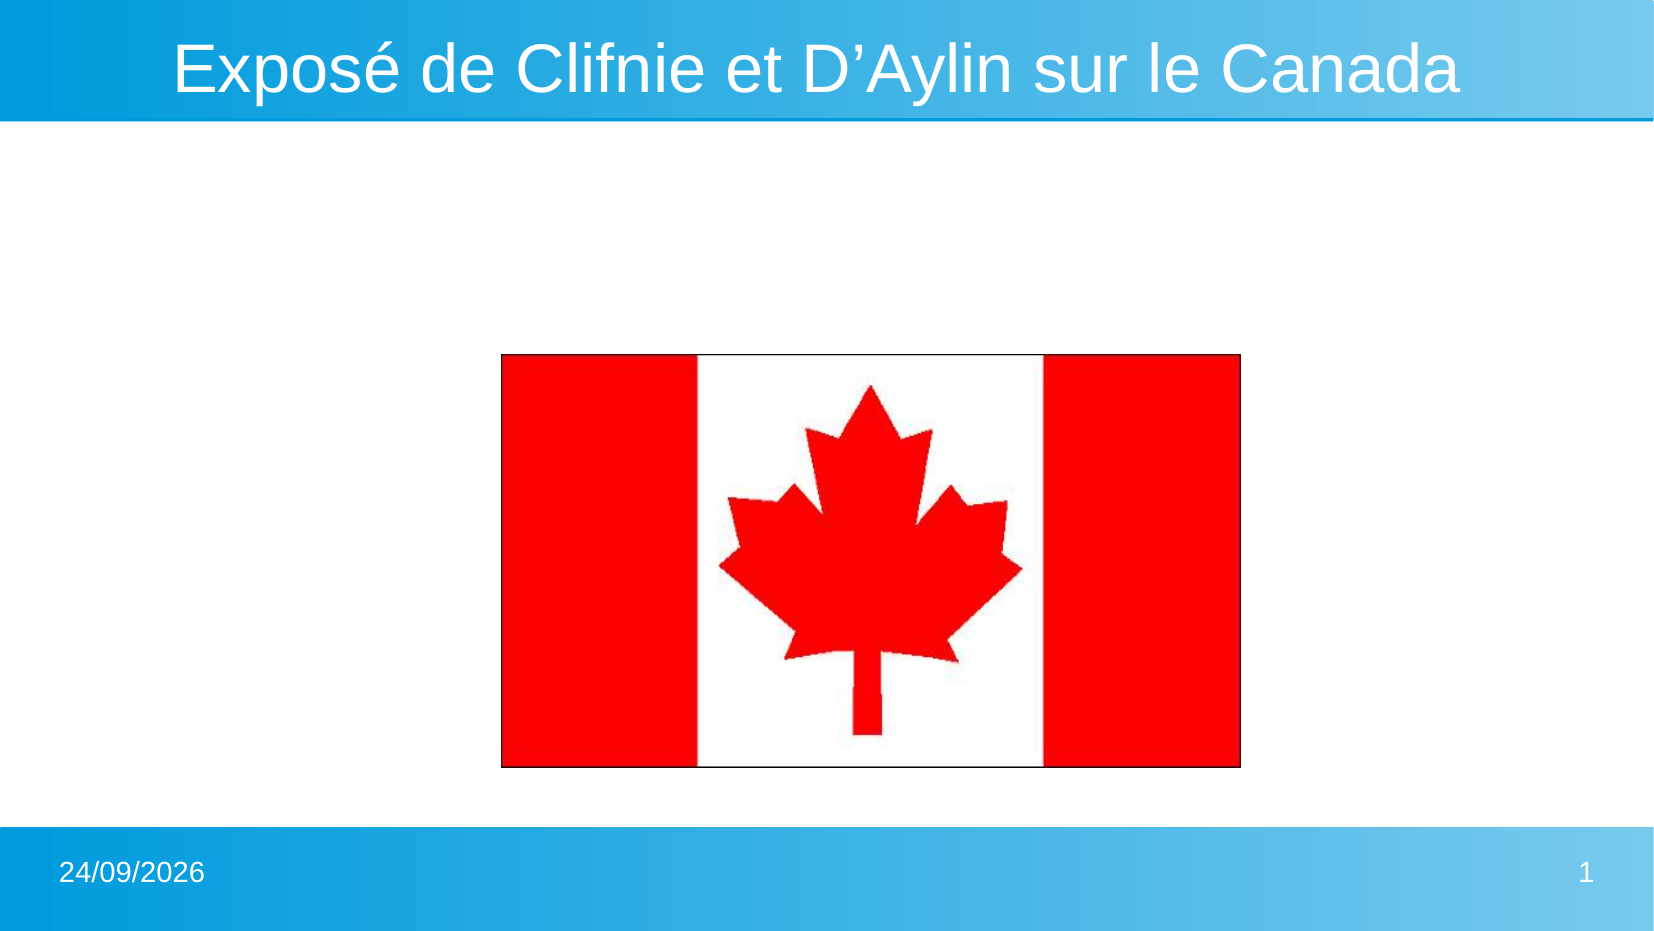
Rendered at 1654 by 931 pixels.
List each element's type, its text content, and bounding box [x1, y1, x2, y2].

picture [501, 354, 1241, 768]
title Exposé de Clifnie et D’Aylin sur le Canada [59, 29, 1595, 108]
